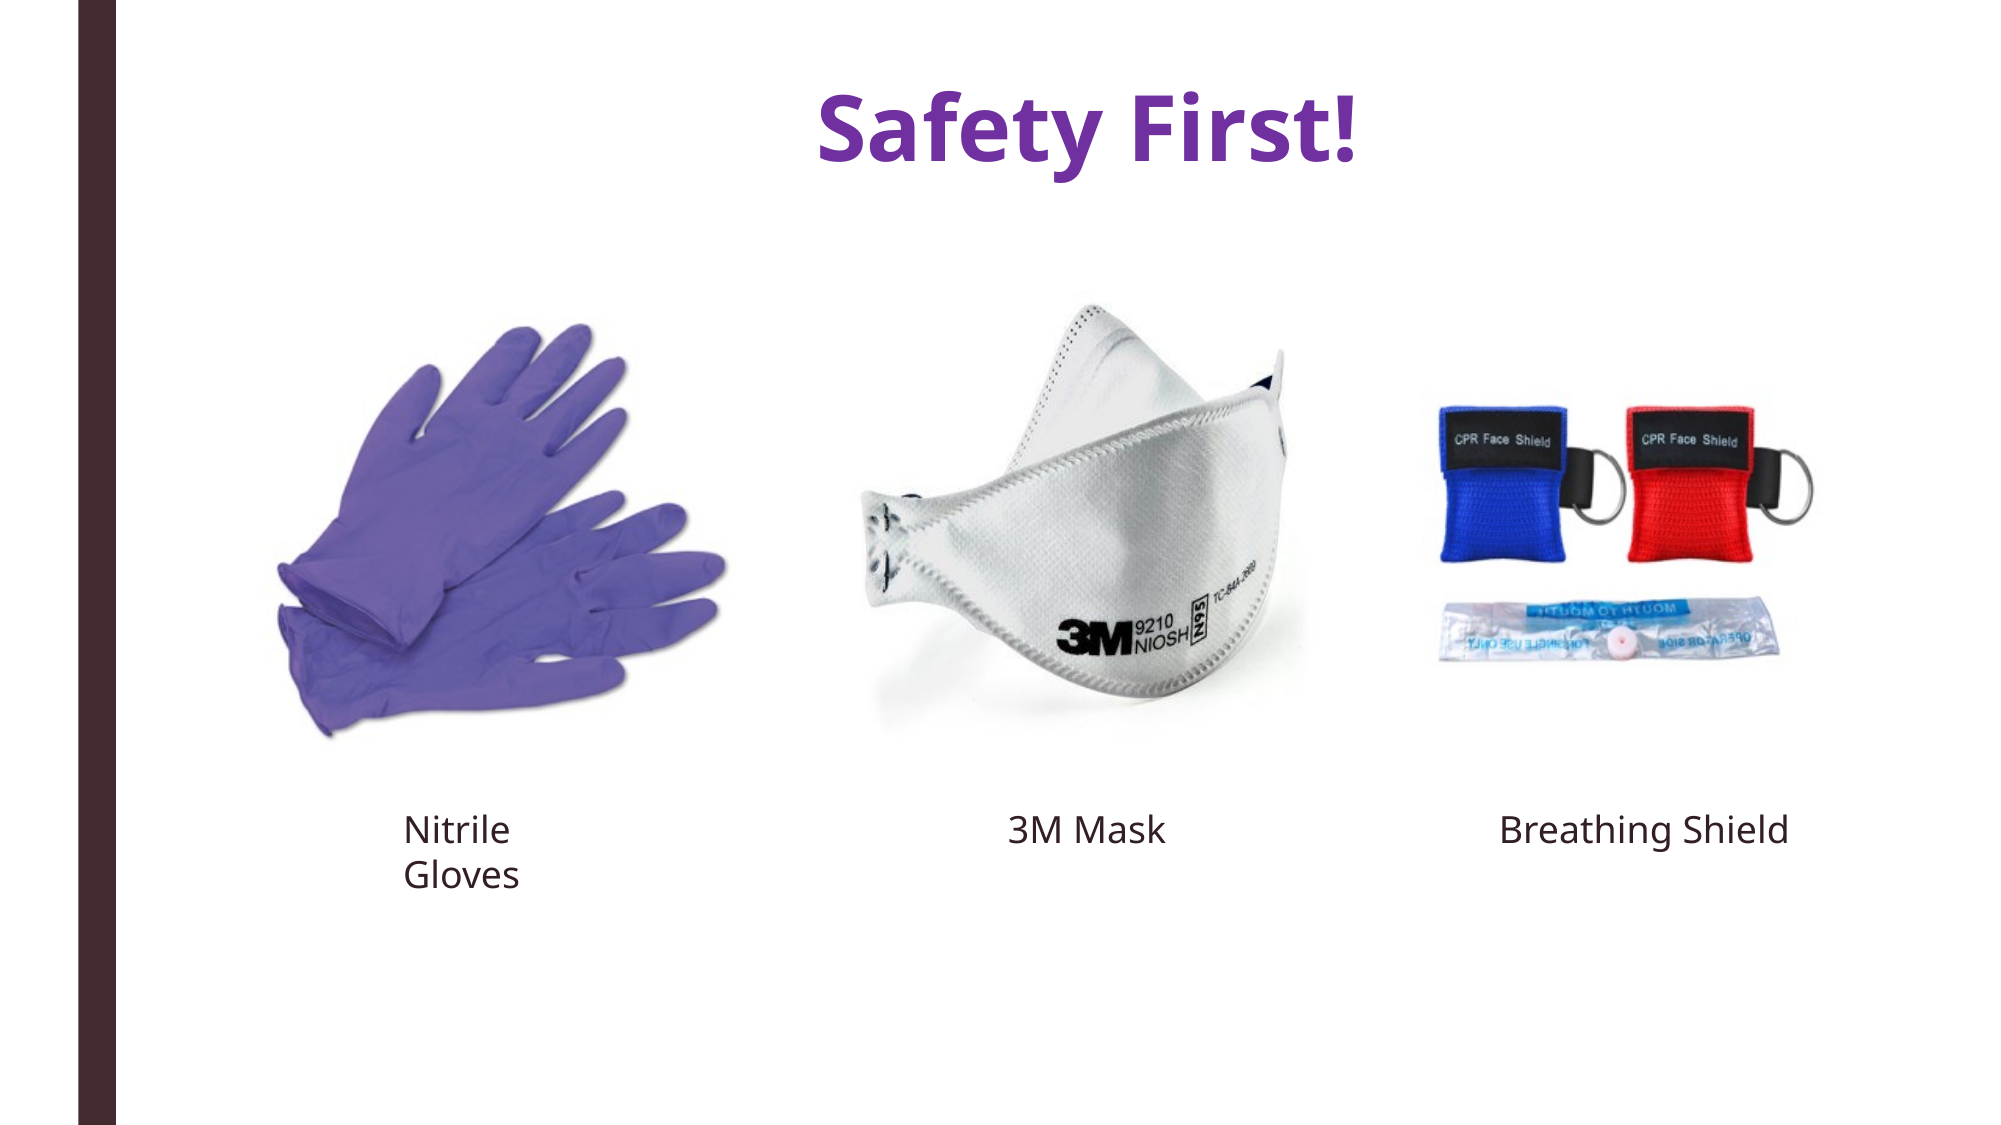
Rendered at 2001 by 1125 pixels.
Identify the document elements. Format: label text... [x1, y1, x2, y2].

picture [1422, 291, 1824, 772]
picture [842, 291, 1324, 772]
text_box Breathing Shield [1483, 798, 1824, 860]
title Safety First! [176, 76, 2000, 320]
text_box Nitrile Gloves [388, 798, 645, 860]
text_box 3M Mask [992, 798, 1173, 860]
picture [262, 291, 744, 772]
